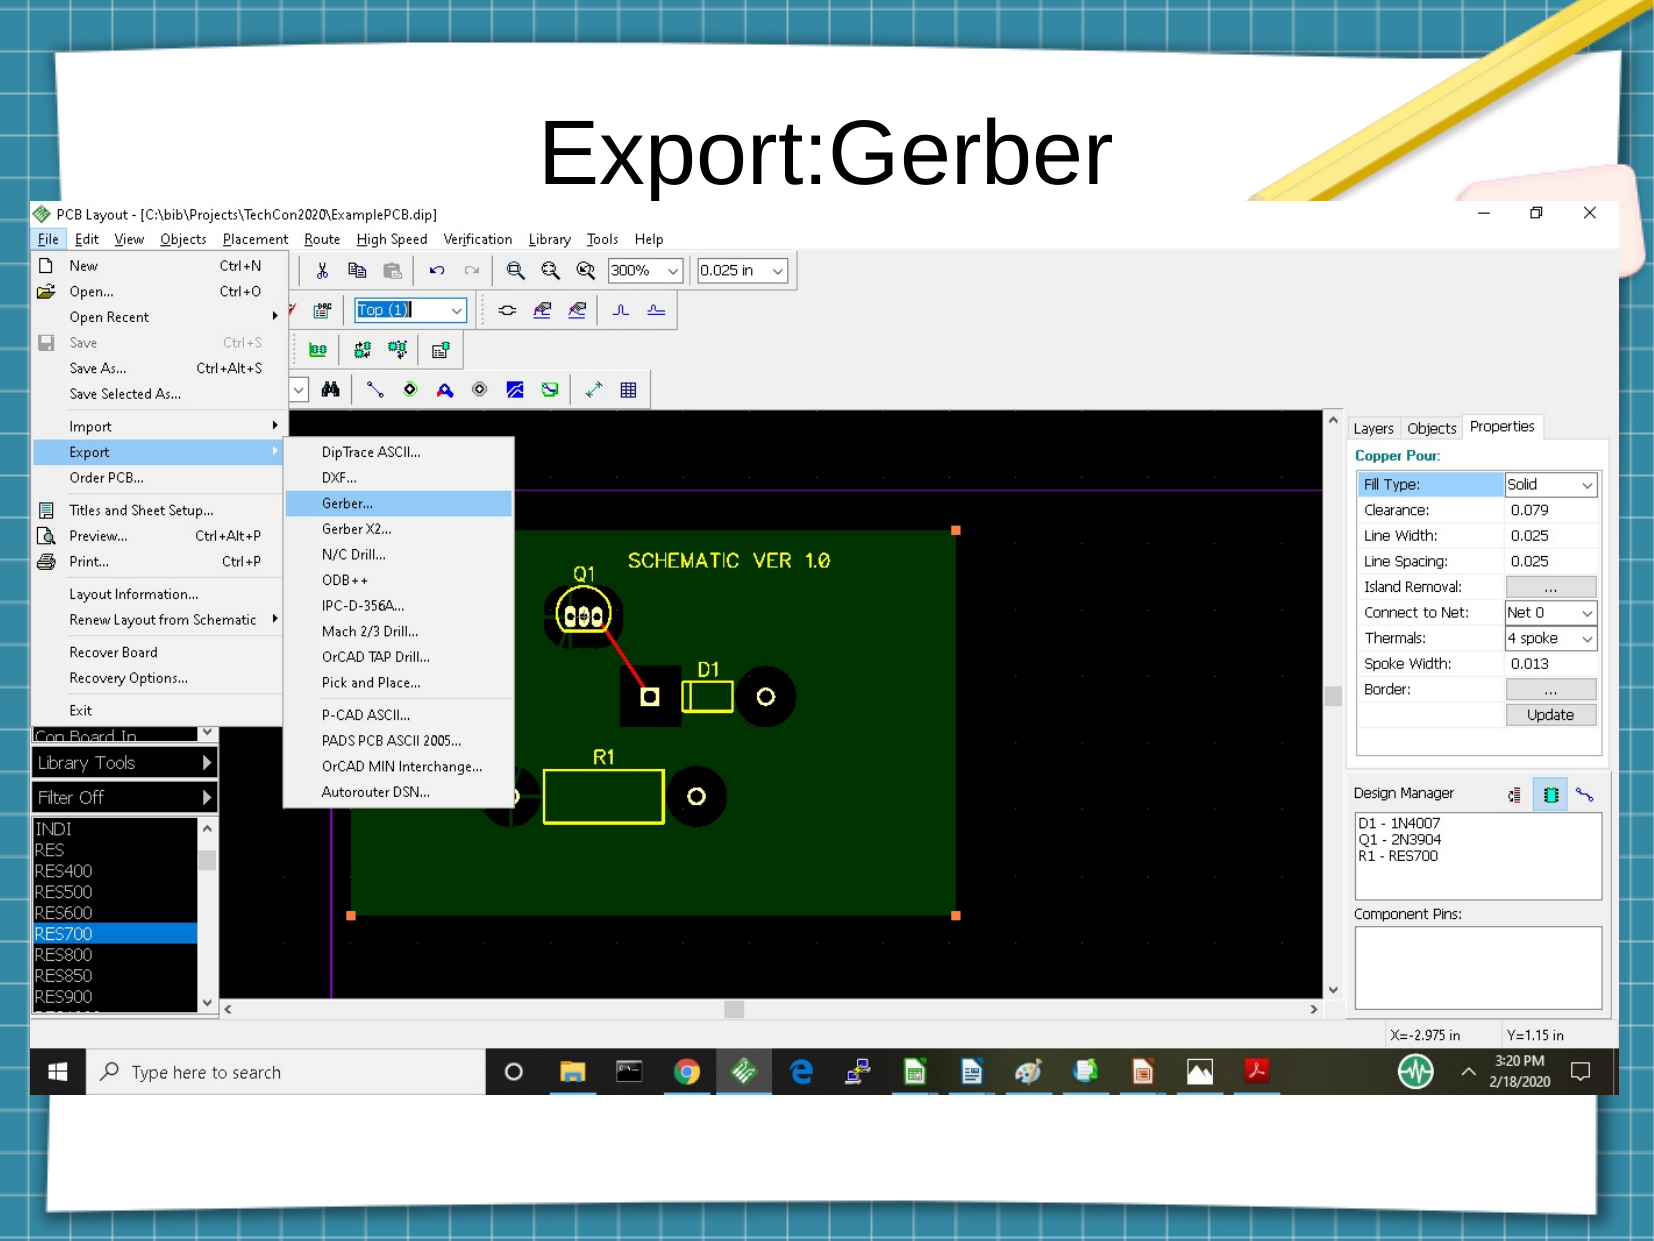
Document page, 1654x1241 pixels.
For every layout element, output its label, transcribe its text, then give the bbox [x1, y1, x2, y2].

title Export:Gerber [82, 49, 1571, 201]
picture [0, 0, 1654, 1241]
